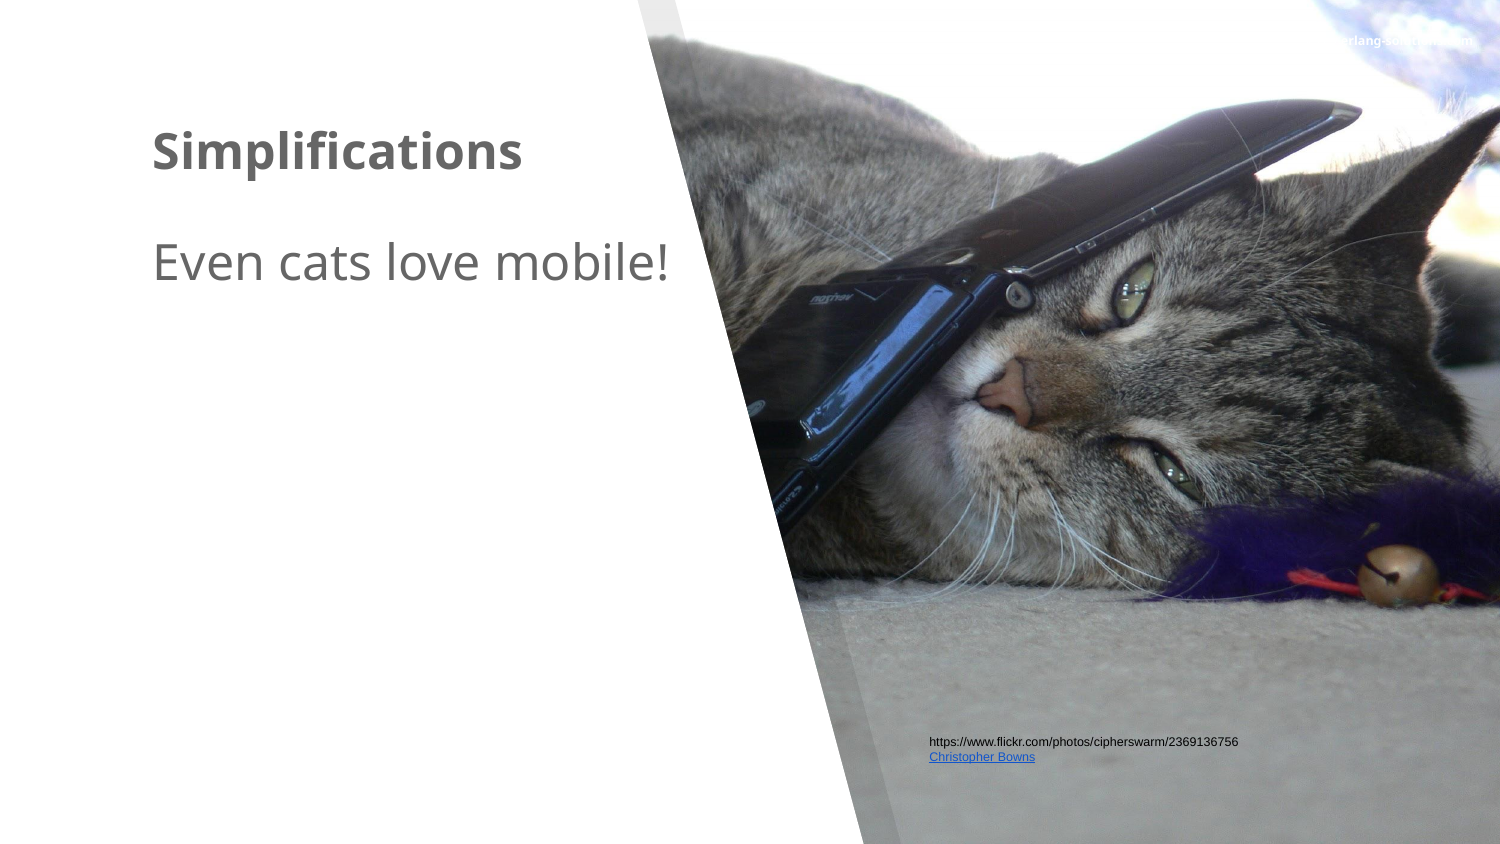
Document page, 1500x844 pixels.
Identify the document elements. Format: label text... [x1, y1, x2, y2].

list Even cats love mobile! [137, 215, 1042, 586]
picture [638, 0, 1500, 844]
text_box https://www.flickr.com/photos/cipherswarm/2369136756 Christopher Bowns [914, 718, 1500, 815]
title Simplifications [137, 115, 655, 195]
